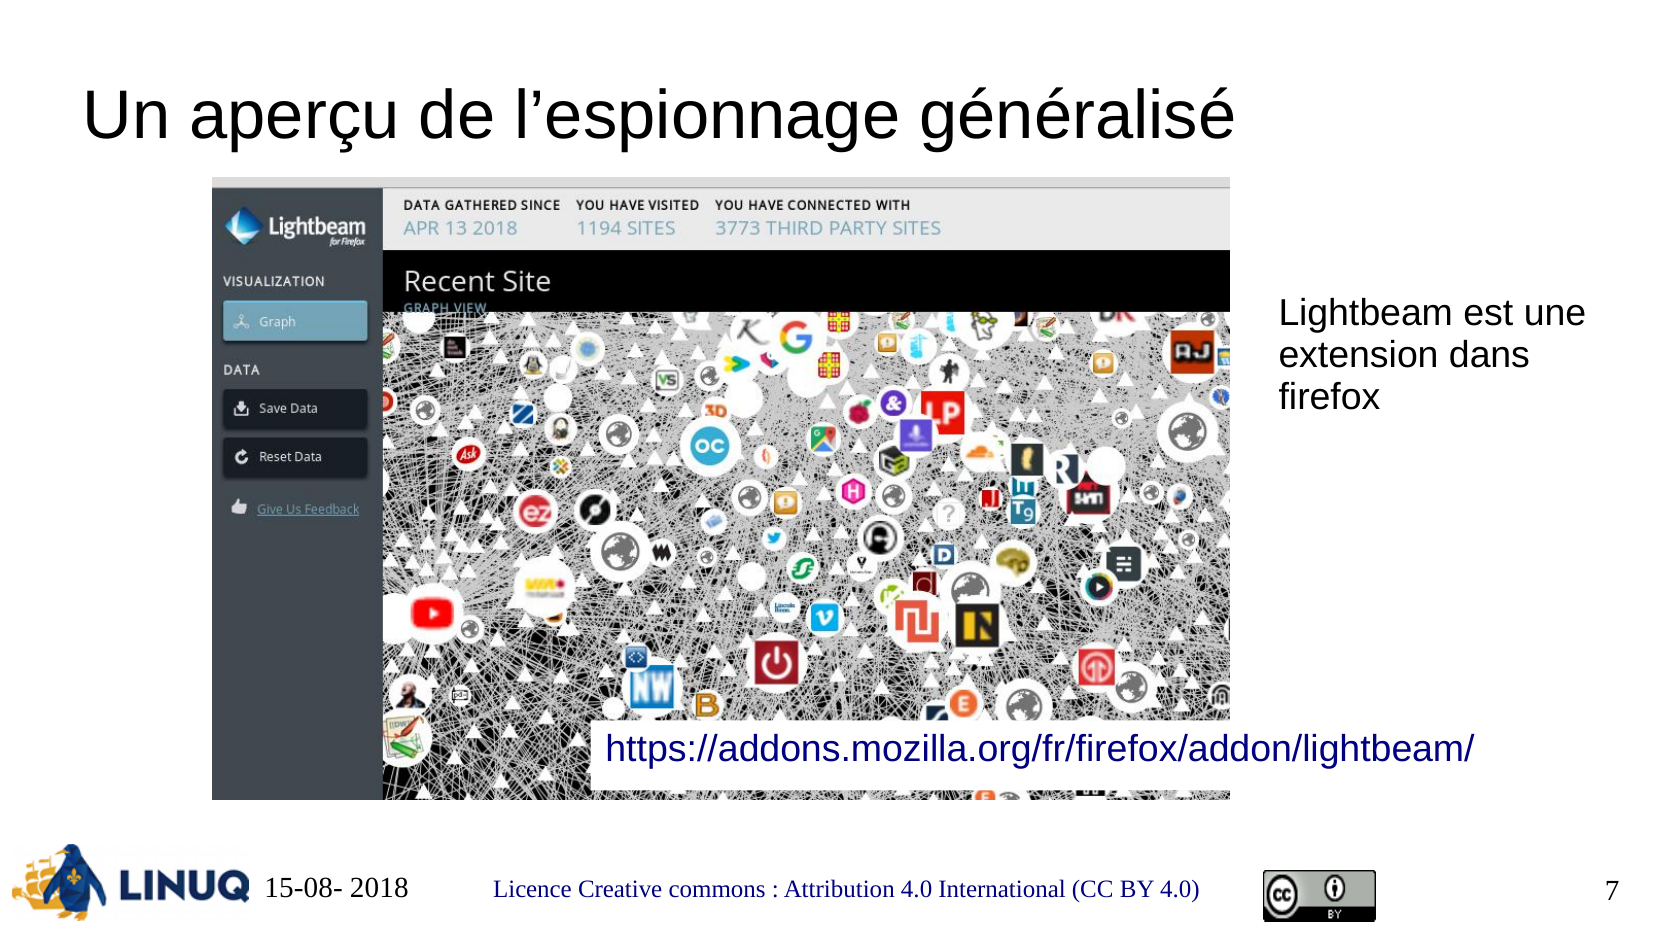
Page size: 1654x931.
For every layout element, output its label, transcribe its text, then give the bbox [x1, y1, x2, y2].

picture [212, 177, 1230, 800]
text_box https://addons.mozilla.org/fr/firefox/addon/lightbeam/ [590, 720, 1501, 791]
title Un aperçu de l’espionnage généralisé [82, 37, 1571, 193]
text_box Lightbeam est une extension dans firefox [1263, 284, 1619, 426]
picture [11, 844, 249, 921]
picture [1263, 870, 1376, 922]
